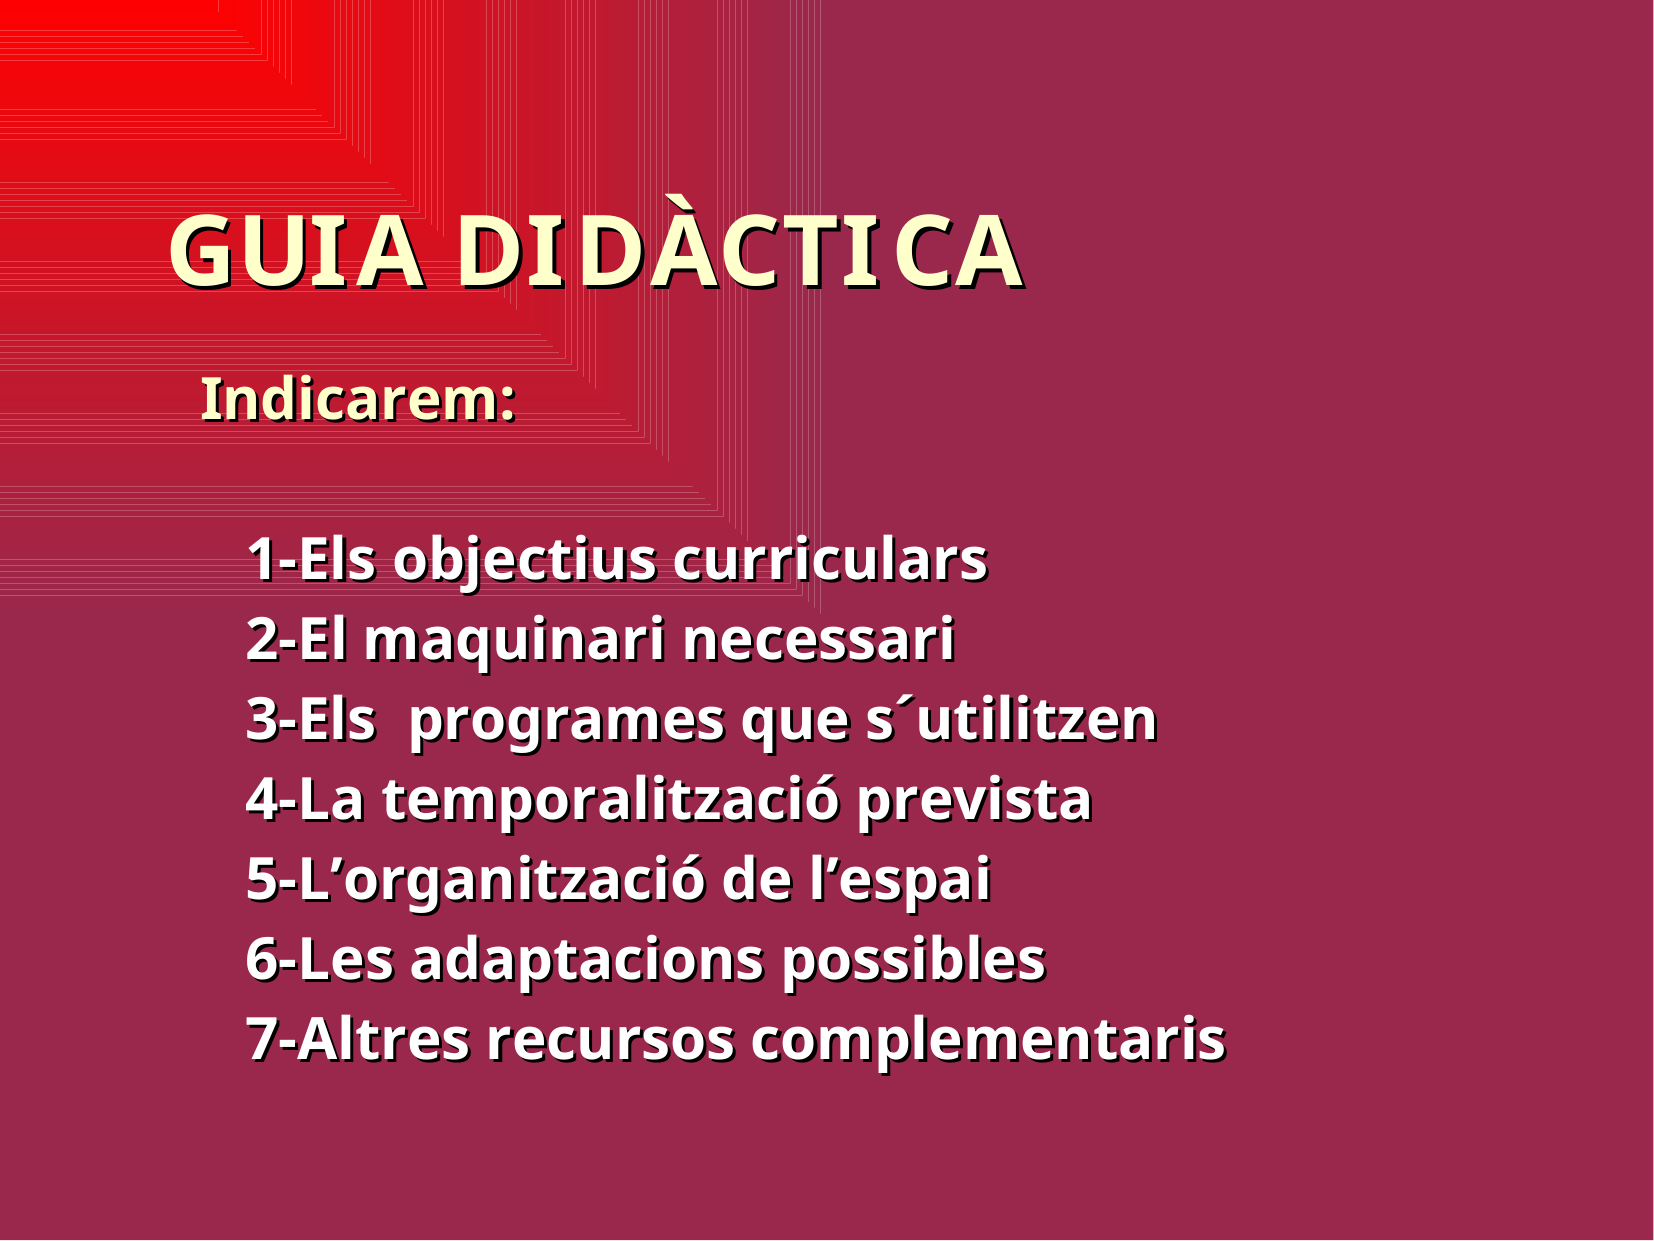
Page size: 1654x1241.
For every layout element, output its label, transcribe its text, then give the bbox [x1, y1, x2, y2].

picture [146, 178, 1049, 318]
text_box Indicarem: 1-Els objectius curriculars 2-El maquinari necessari 3-Els programes que s´utilitzen 4-La temporalització prevista 5-L’organització de l’espai 6-Les adaptacions possibles 7-Altres recursos complementaris [199, 356, 1474, 1077]
